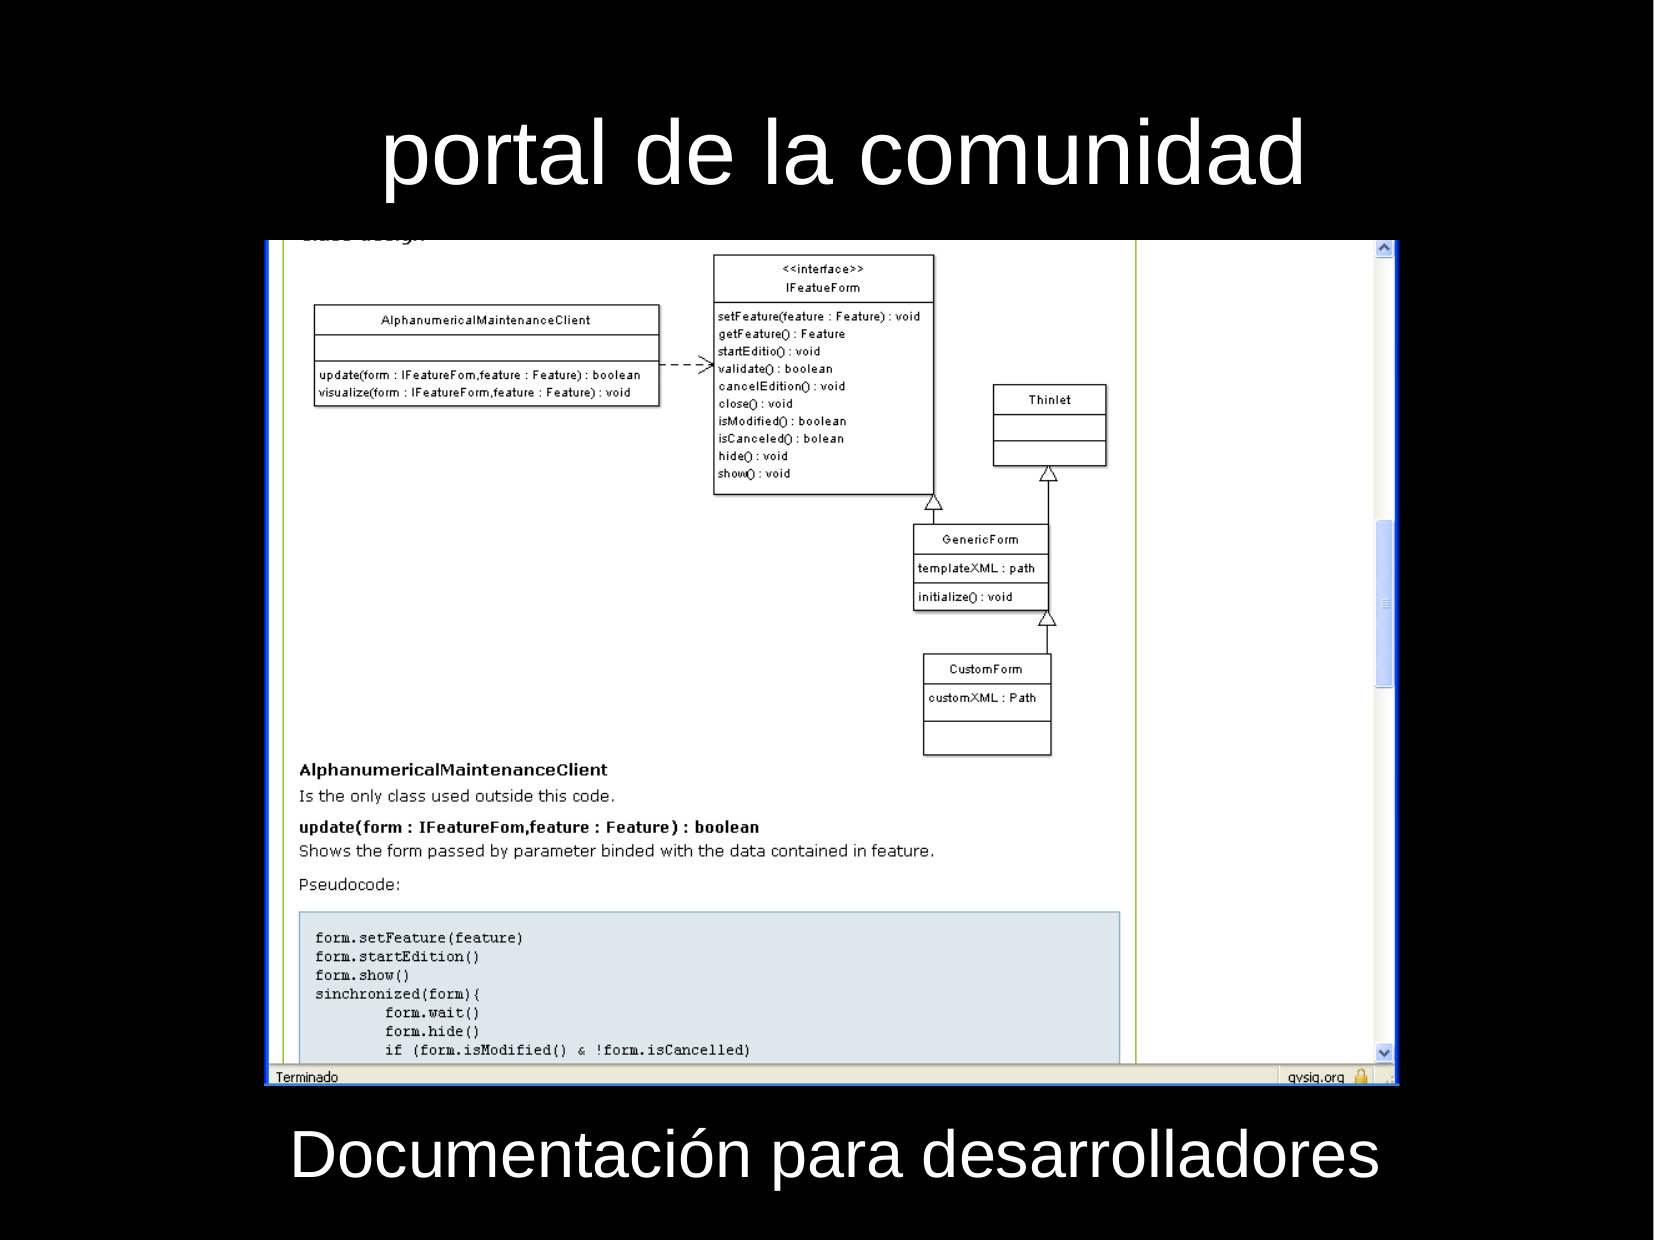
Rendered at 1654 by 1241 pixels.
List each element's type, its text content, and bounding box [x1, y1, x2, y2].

picture [264, 240, 1400, 1087]
list Documentación para desarrolladores [82, 1116, 1571, 1211]
title portal de la comunidad [82, 49, 1571, 257]
